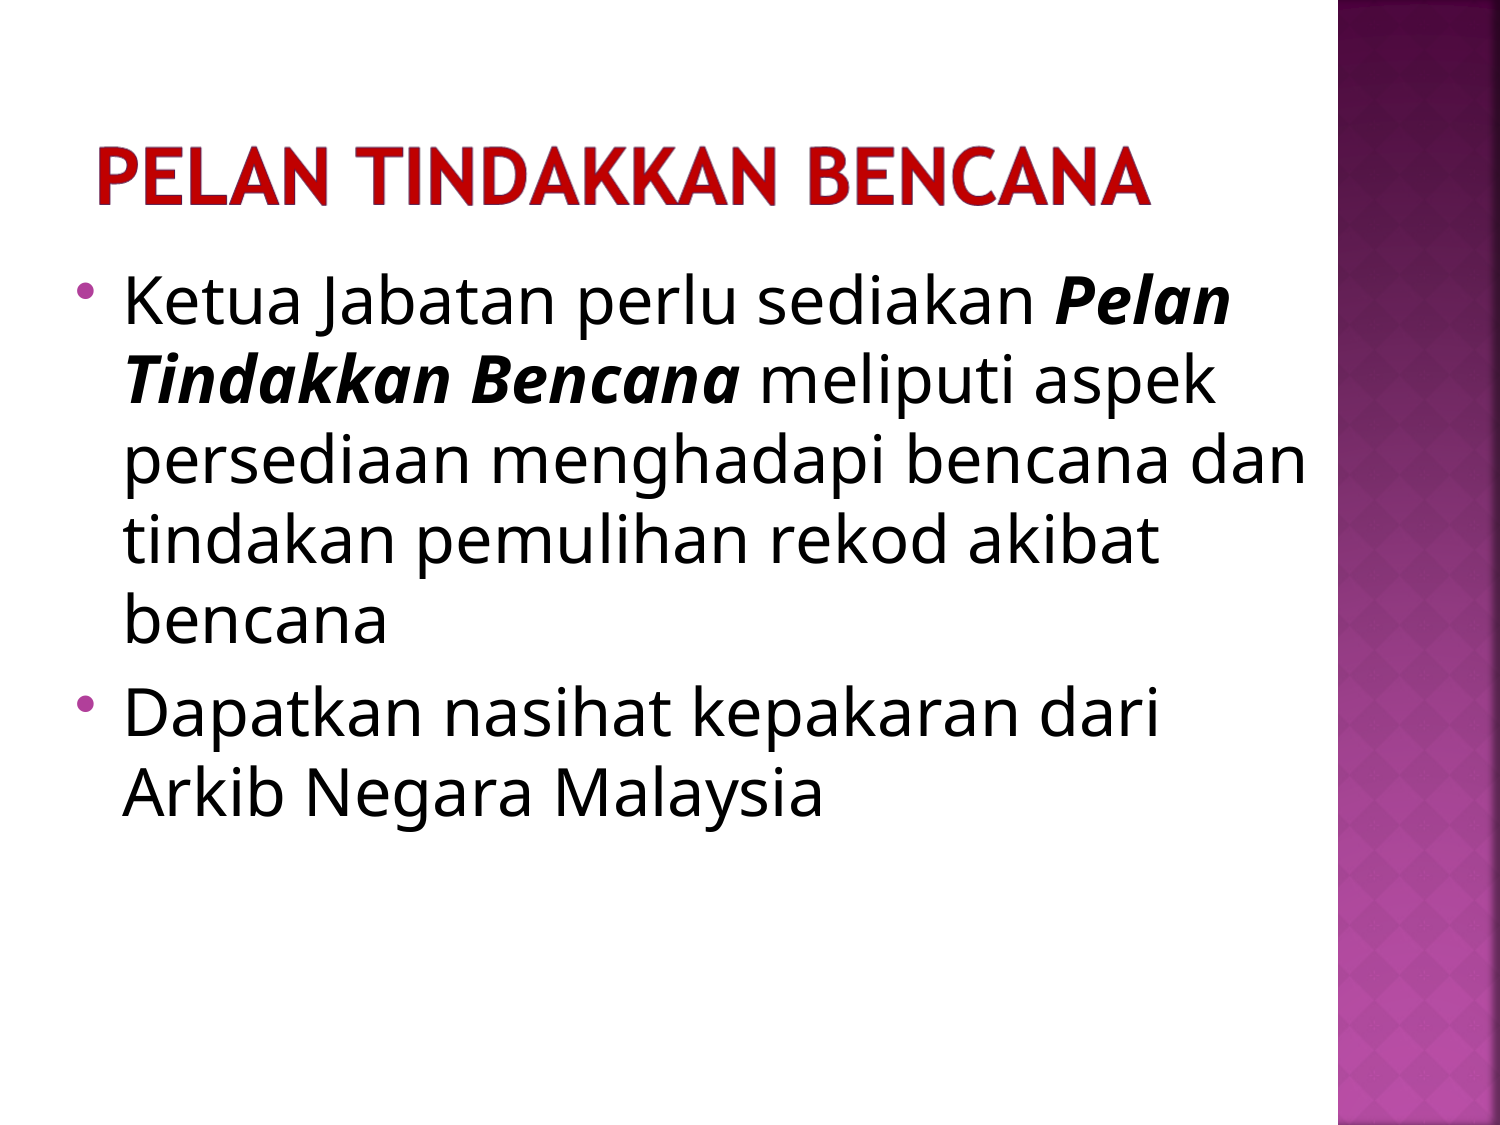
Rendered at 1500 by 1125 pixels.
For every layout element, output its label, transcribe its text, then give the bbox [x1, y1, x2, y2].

picture [87, 0, 1500, 1125]
list Ketua Jabatan perlu sediakan Pelan Tindakkan Bencana meliputi aspek persediaan menghadapi bencana dan tindakan pemulihan rekod akibat bencana Dapatkan nasihat kepakaran dari Arkib Negara Malaysia [62, 249, 1338, 937]
